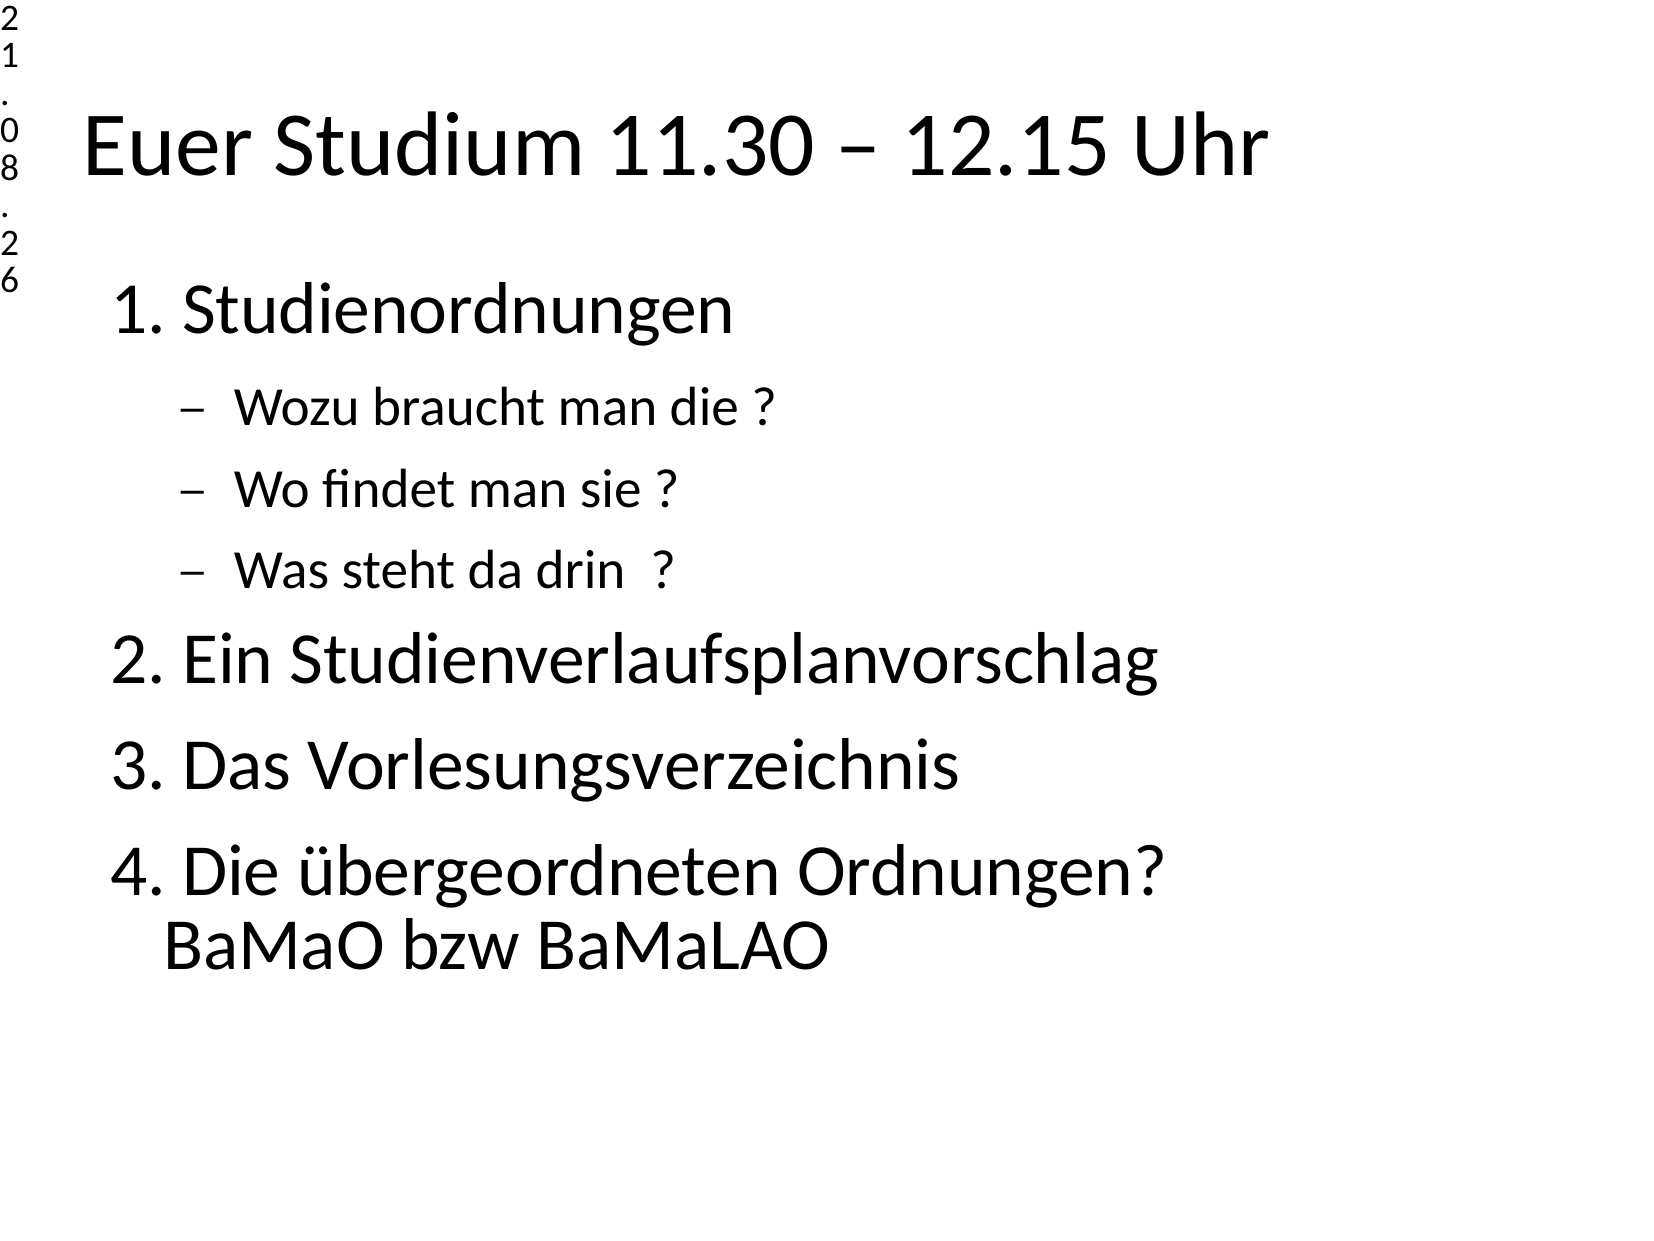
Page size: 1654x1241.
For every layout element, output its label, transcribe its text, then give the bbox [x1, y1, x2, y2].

list Studienordnungen Wozu braucht man die ? Wo findet man sie ? Was steht da drin ? Ein Studienverlaufsplanvorschlag Das Vorlesungsverzeichnis Die übergeordneten Ordnungen? BaMaO bzw BaMaLAO [92, 278, 1548, 1016]
title Euer Studium 11.30 – 12.15 Uhr [82, 45, 1571, 261]
